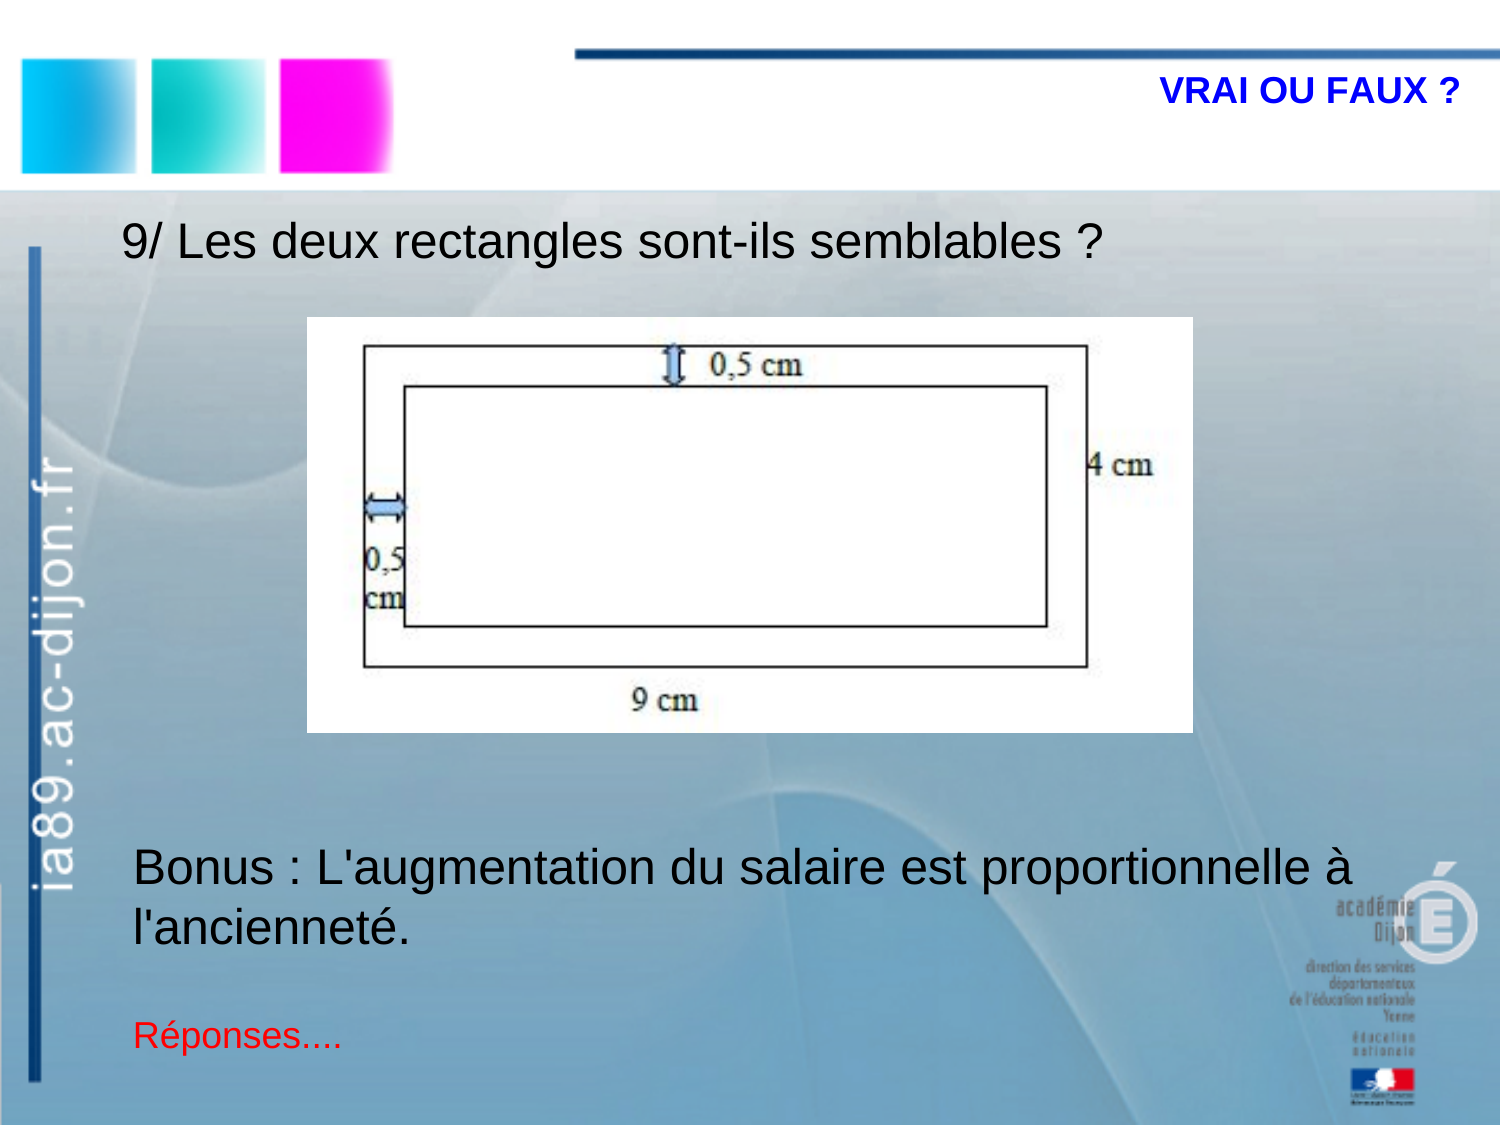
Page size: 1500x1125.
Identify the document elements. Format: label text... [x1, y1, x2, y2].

picture [0, 0, 1500, 1125]
text_box VRAI OU FAUX ? [578, 59, 1477, 119]
text_box Bonus : L'augmentation du salaire est proportionnelle à l'ancienneté. [118, 826, 1394, 962]
text_box Réponses.... [118, 1003, 615, 1064]
text_box 9/ Les deux rectangles sont-ils semblables ? [106, 200, 1394, 336]
